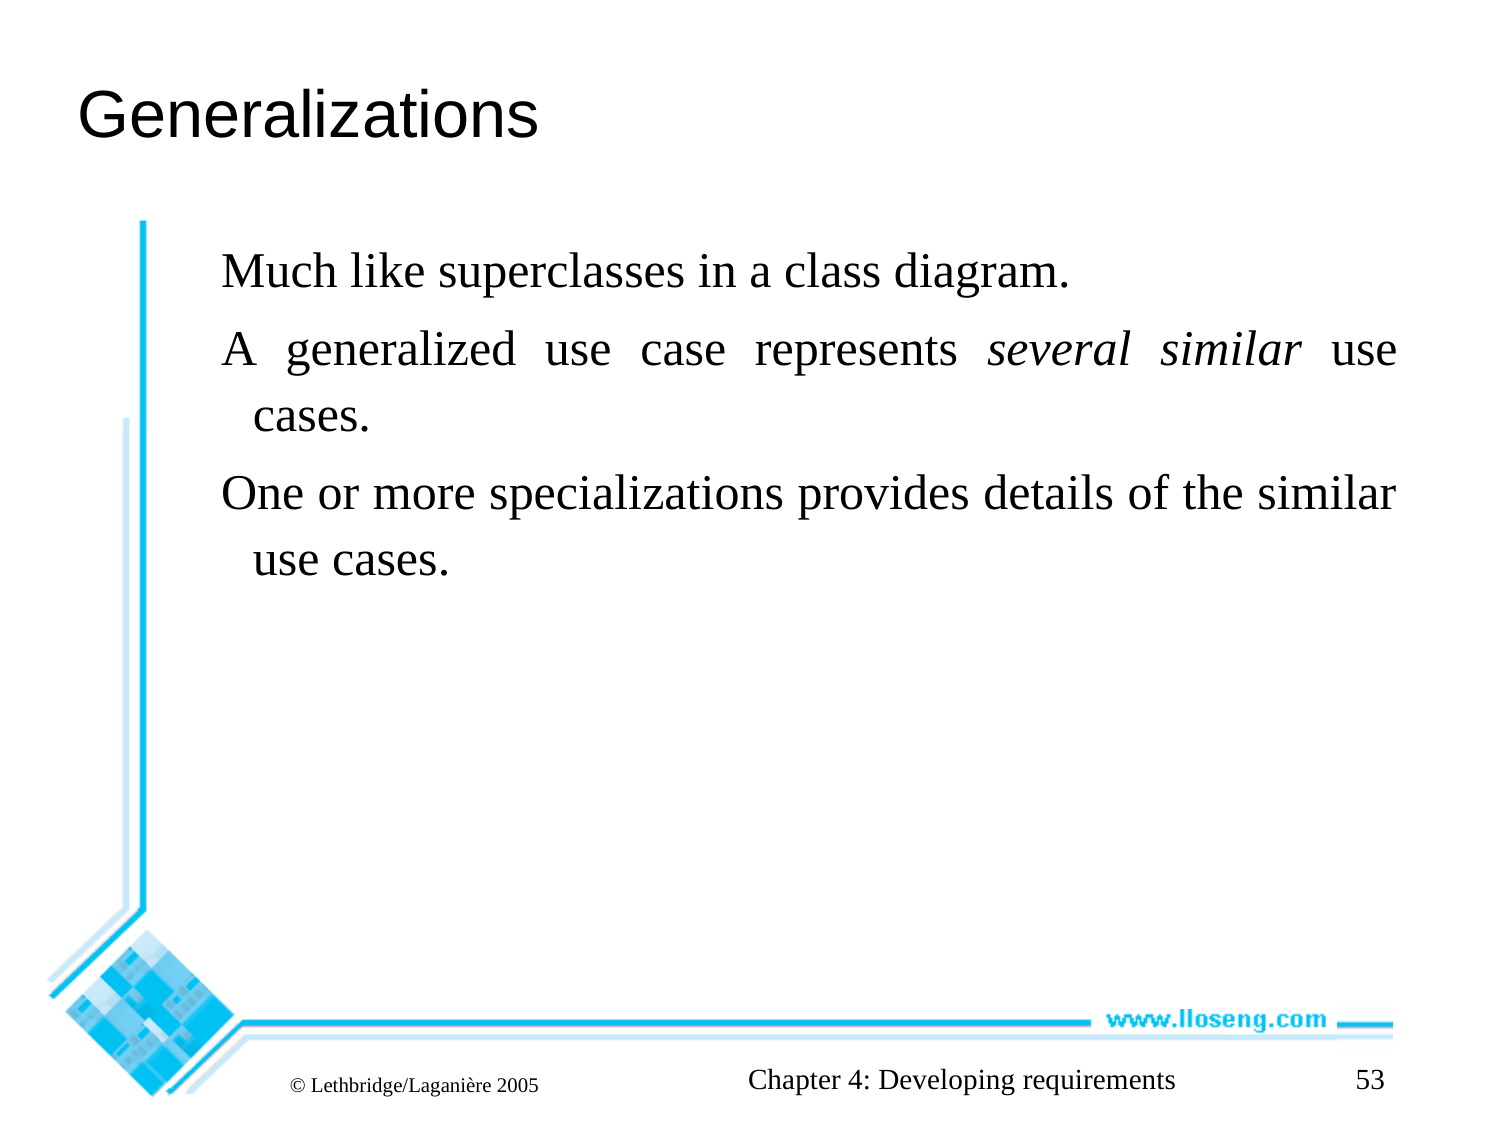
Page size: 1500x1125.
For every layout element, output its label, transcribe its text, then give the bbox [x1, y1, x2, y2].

title Generalizations [62, 37, 1413, 188]
text_box © Lethbridge/Laganière 2005 [275, 1062, 601, 1125]
text_box <number> [1325, 1050, 1401, 1125]
text_box Chapter 4: Developing requirements [624, 1050, 1300, 1125]
picture [35, 209, 1393, 1099]
list Much like superclasses in a class diagram. A generalized use case represents several similar use cases. One or more specializations provides details of the similar use cases. [174, 224, 1413, 1013]
